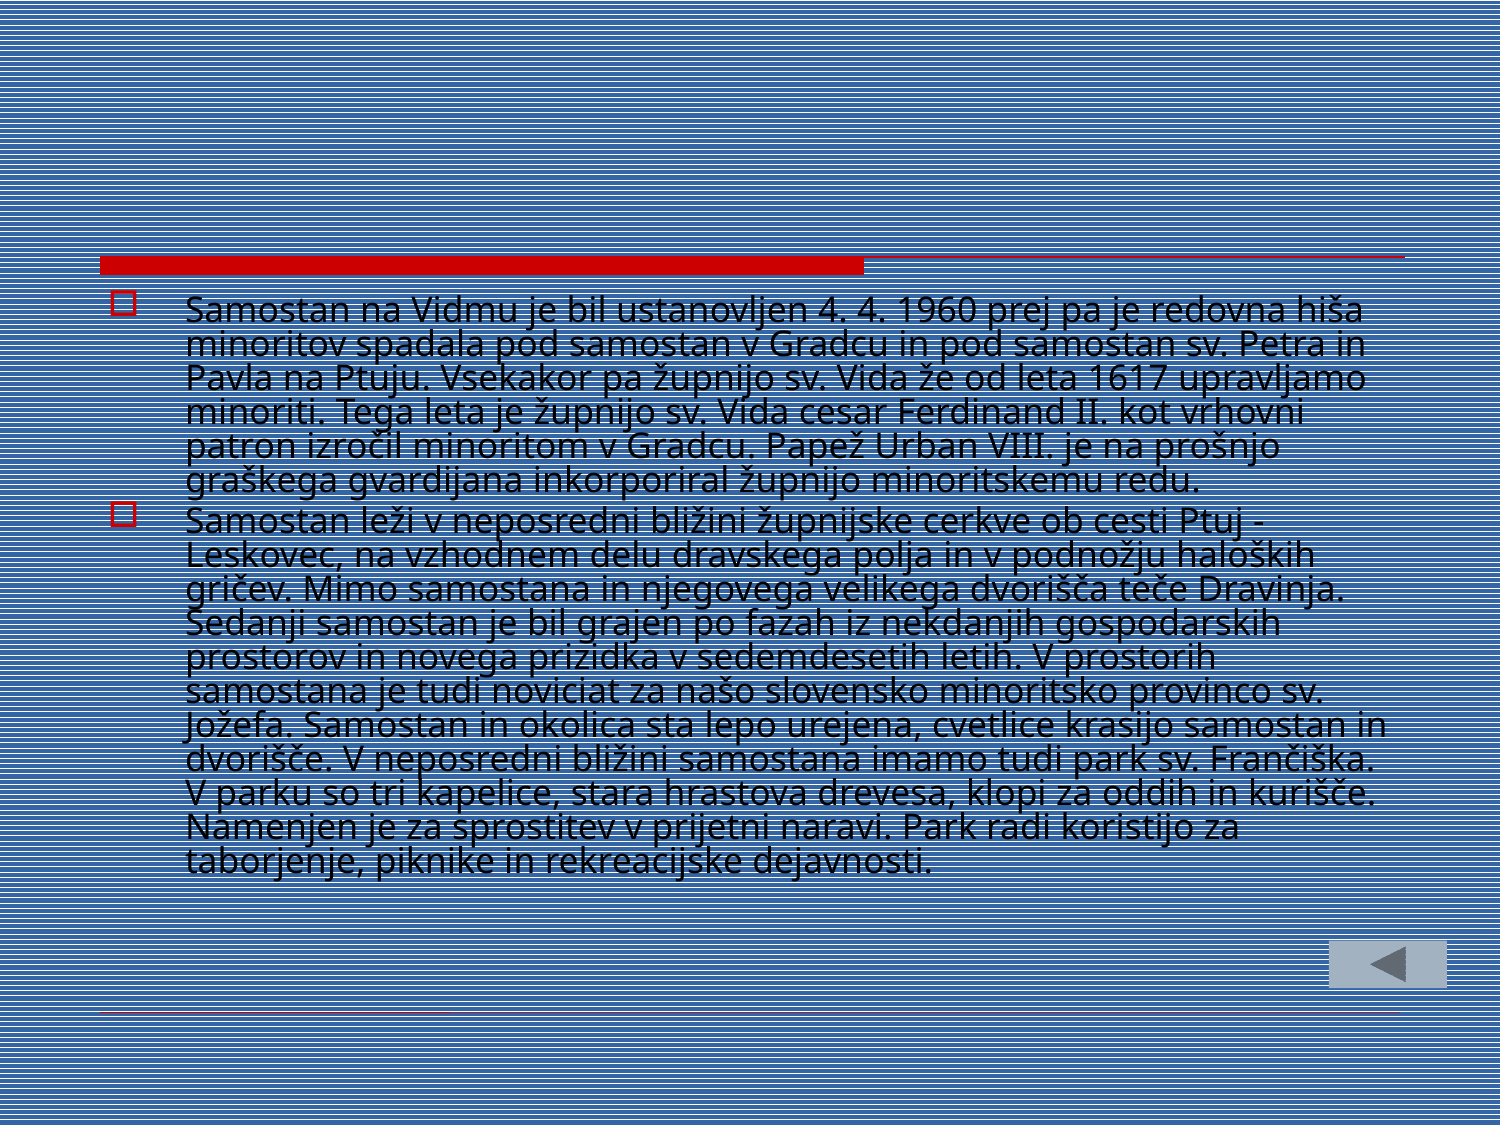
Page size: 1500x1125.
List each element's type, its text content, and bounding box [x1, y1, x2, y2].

text_box [1328, 940, 1447, 989]
list Samostan na Vidmu je bil ustanovljen 4. 4. 1960 prej pa je redovna hiša minoritov spadala pod samostan v Gradcu in pod samostan sv. Petra in Pavla na Ptuju. Vsekakor pa župnijo sv. Vida že od leta 1617 upravljamo minoriti. Tega leta je župnijo sv. Vida cesar Ferdinand II. kot vrhovni patron izročil minoritom v Gradcu. Papež Urban VIII. je na prošnjo graškega gvardijana inkorporiral župnijo minoritskemu redu. Samostan leži v neposredni bližini župnijske cerkve ob cesti Ptuj - Leskovec, na vzhodnem delu dravskega polja in v podnožju haloških gričev. Mimo samostana in njegovega velikega dvorišča teče Dravinja. Sedanji samostan je bil grajen po fazah iz nekdanjih gospodarskih prostorov in novega prizidka v sedemdesetih letih. V prostorih samostana je tudi noviciat za našo slovensko minoritsko provinco sv. Jožefa. Samostan in okolica sta lepo urejena, cvetlice krasijo samostan in dvorišče. V neposredni bližini samostana imamo tudi park sv. Frančiška. V parku so tri kapelice, stara hrastova drevesa, klopi za oddih in kurišče. Namenjen je za sprostitev v prijetni naravi. Park radi koristijo za taborjenje, piknike in rekreacijske dejavnosti. [92, 287, 1406, 988]
